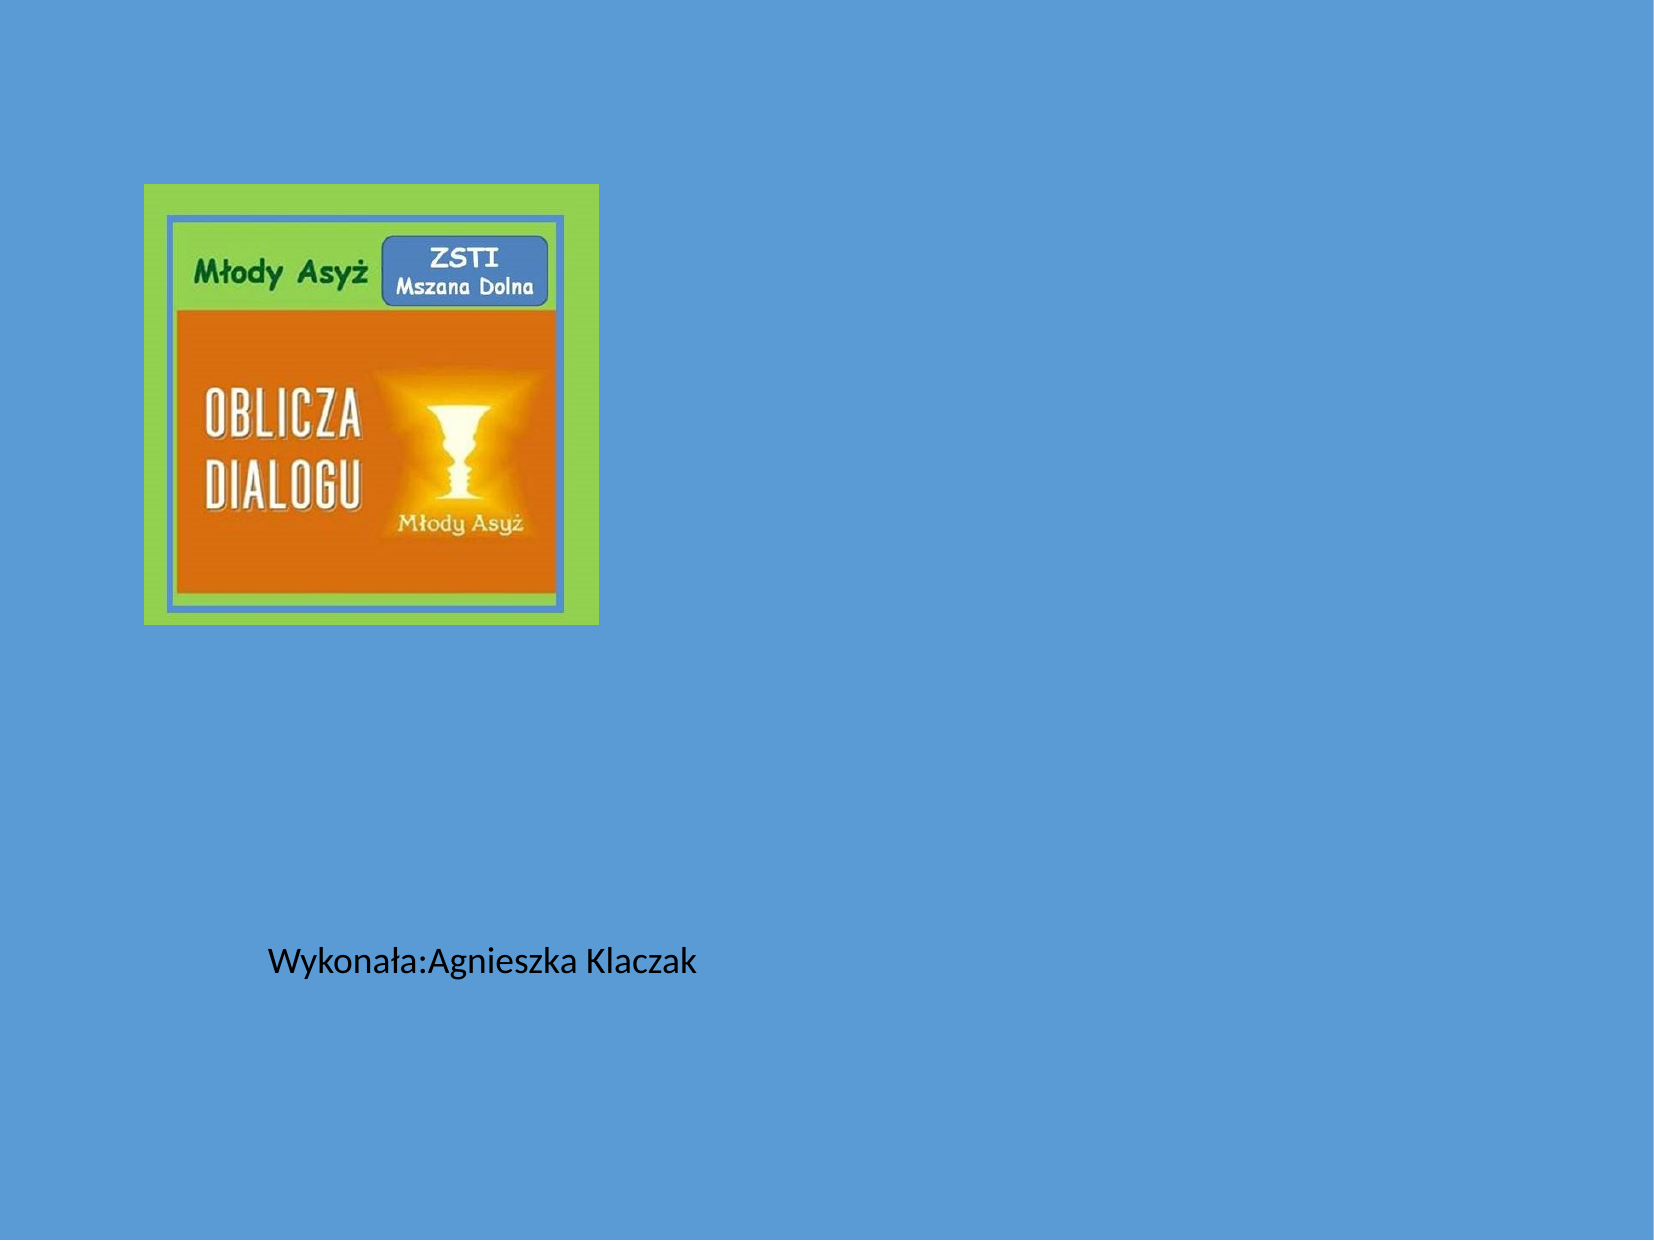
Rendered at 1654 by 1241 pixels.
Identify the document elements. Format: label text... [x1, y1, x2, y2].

picture [144, 184, 599, 625]
text_box Wykonała:Agnieszka Klaczak [253, 928, 713, 988]
